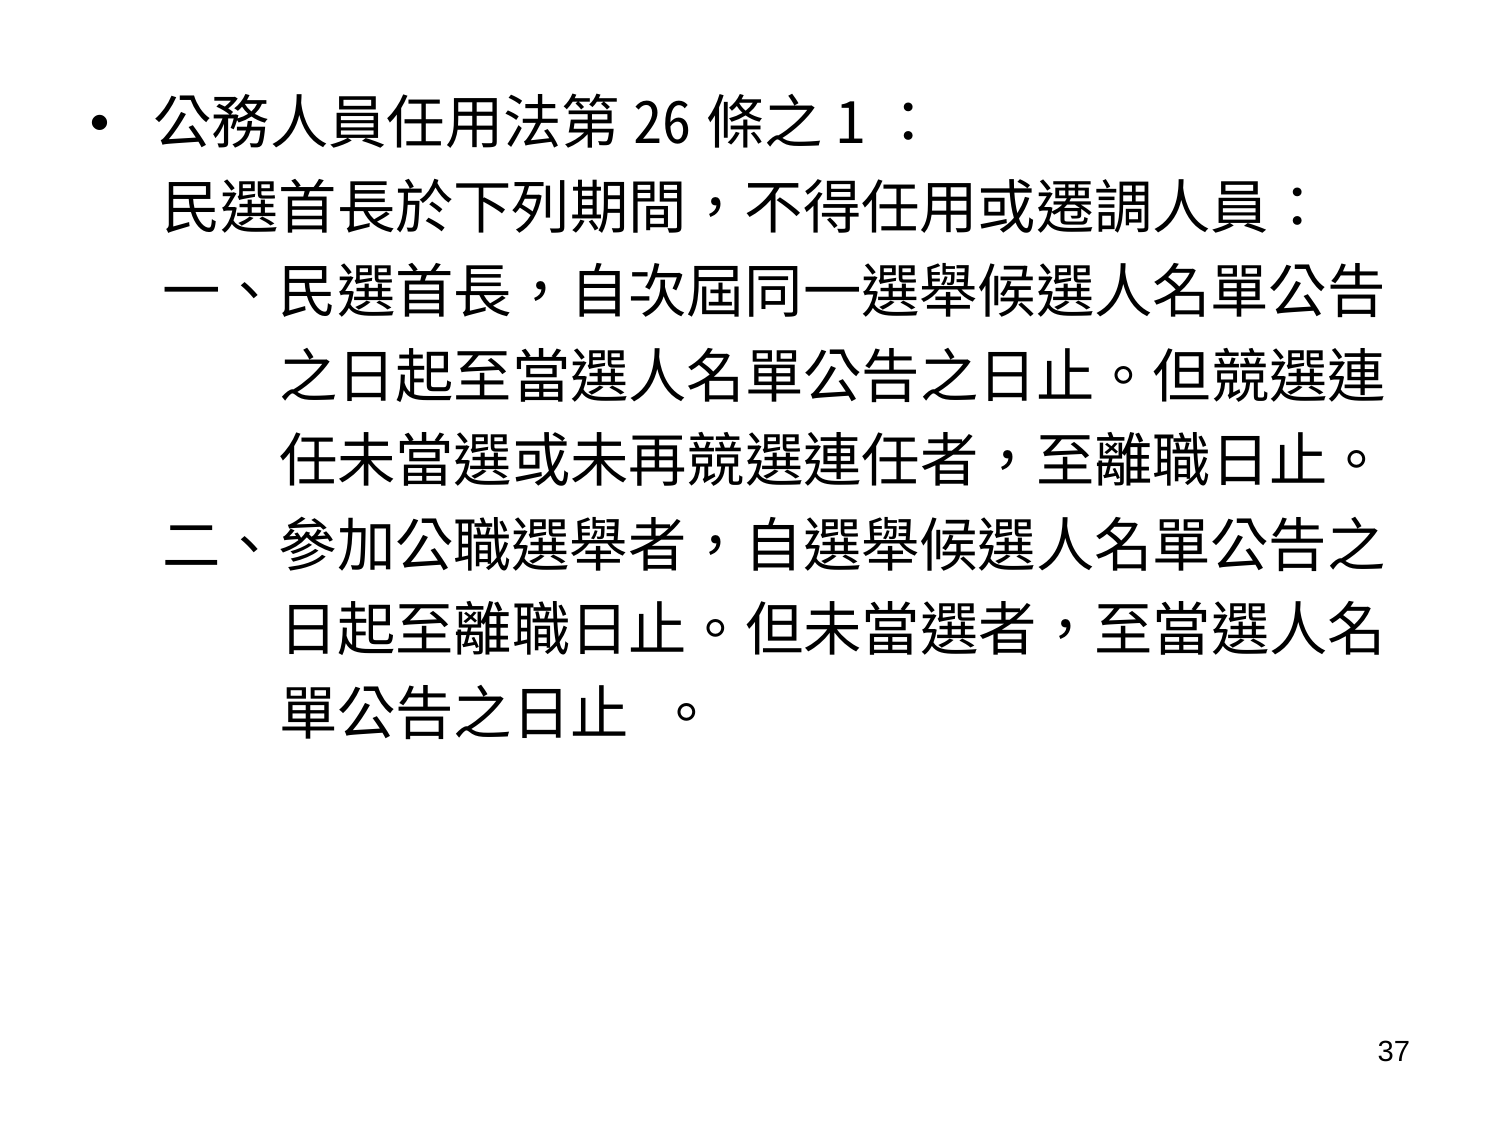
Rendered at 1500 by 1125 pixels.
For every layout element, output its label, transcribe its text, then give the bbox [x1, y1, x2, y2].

list  公務人員任用法第26條之1： 民選首長於下列期間，不得任用或遷調人員： 一、民選首長，自次屆同一選舉候選人名單公告 之日起至當選人名單公告之日止。但競選連 任未當選或未再競選連任者，至離職日止。 二、參加公職選舉者，自選舉候選人名單公告之 日起至離職日止。但未當選者，至當選人名 單公告之日止 。 [75, 78, 1426, 1005]
